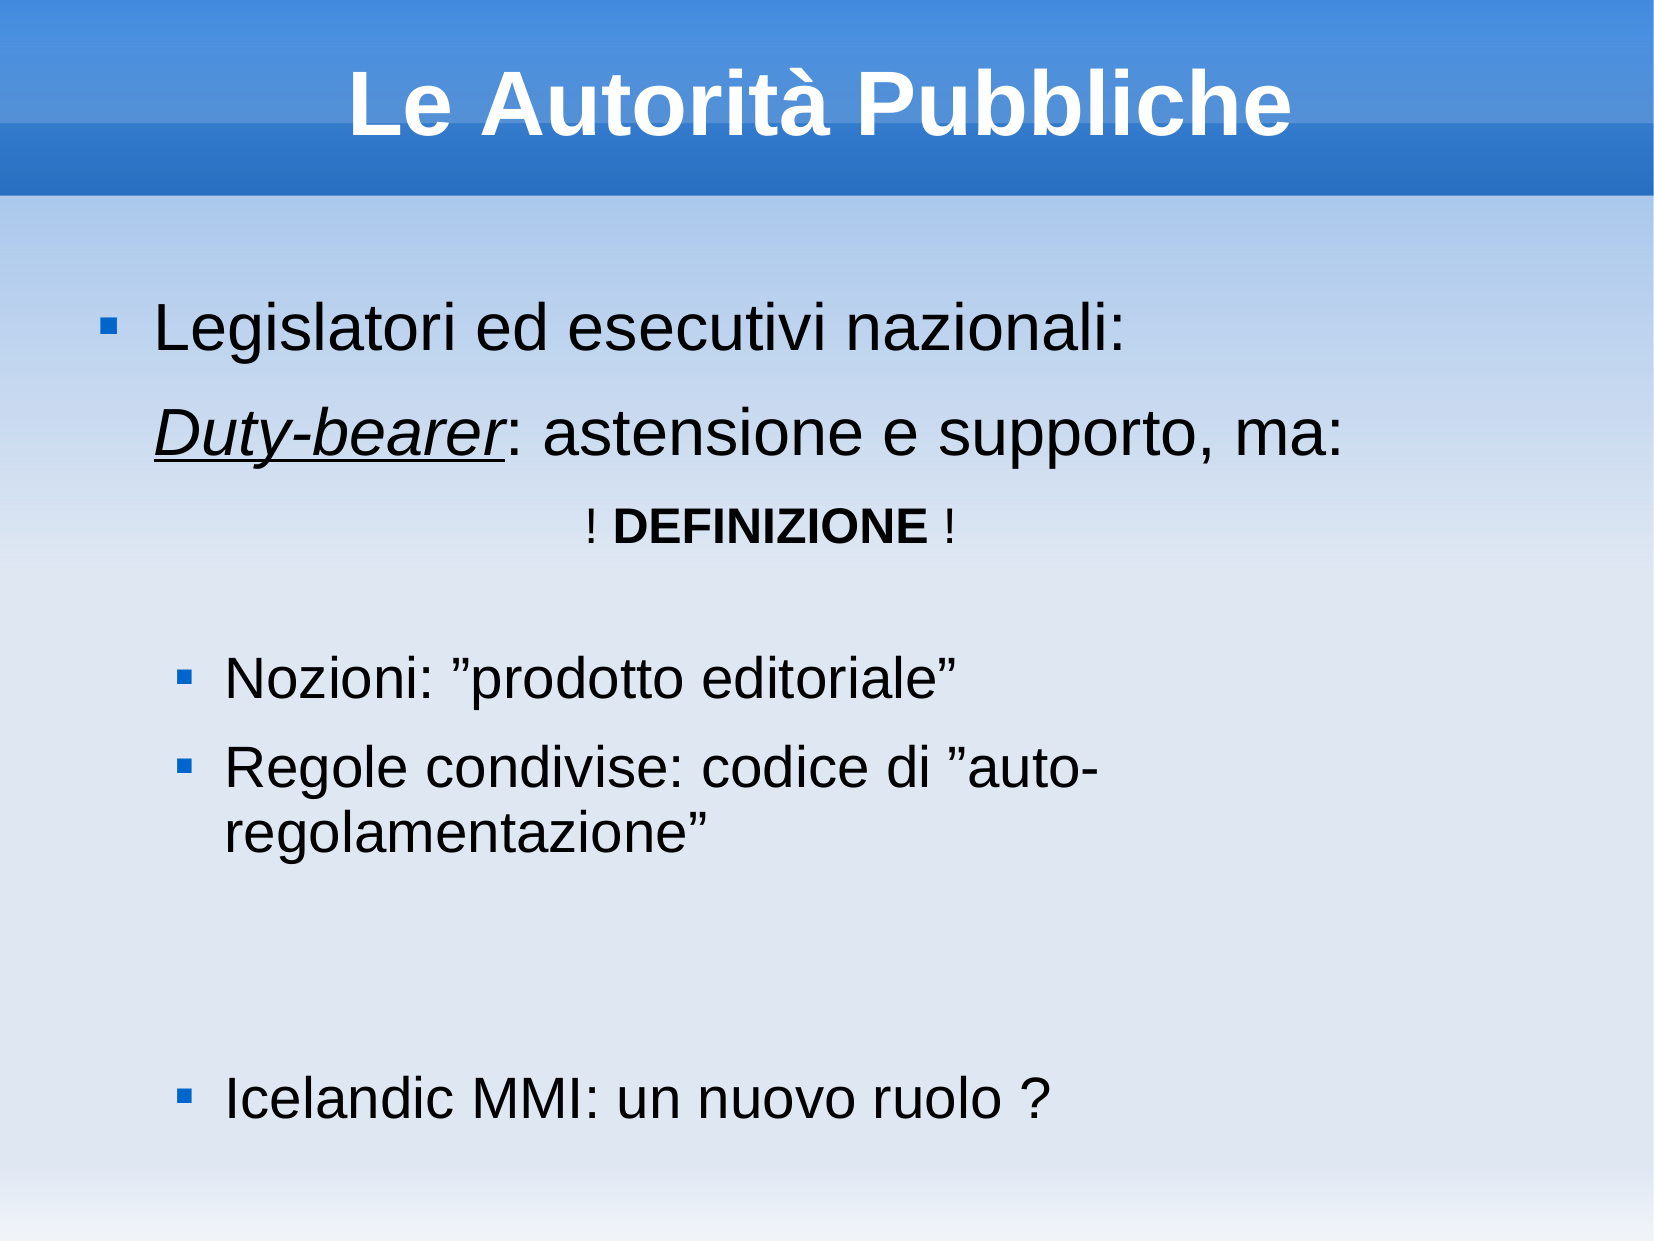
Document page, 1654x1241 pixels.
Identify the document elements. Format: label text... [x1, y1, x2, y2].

picture [0, 0, 1654, 1241]
title Le Autorità Pubbliche [76, 7, 1565, 200]
list Legislatori ed esecutivi nazionali: Duty-bearer: astensione e supporto, ma: ! DEFINIZIONE ! Nozioni: ”prodotto editoriale” Regole condivise: codice di ”auto-regolamentazione” Icelandic MMI: un nuovo ruolo ? [82, 290, 1571, 1131]
